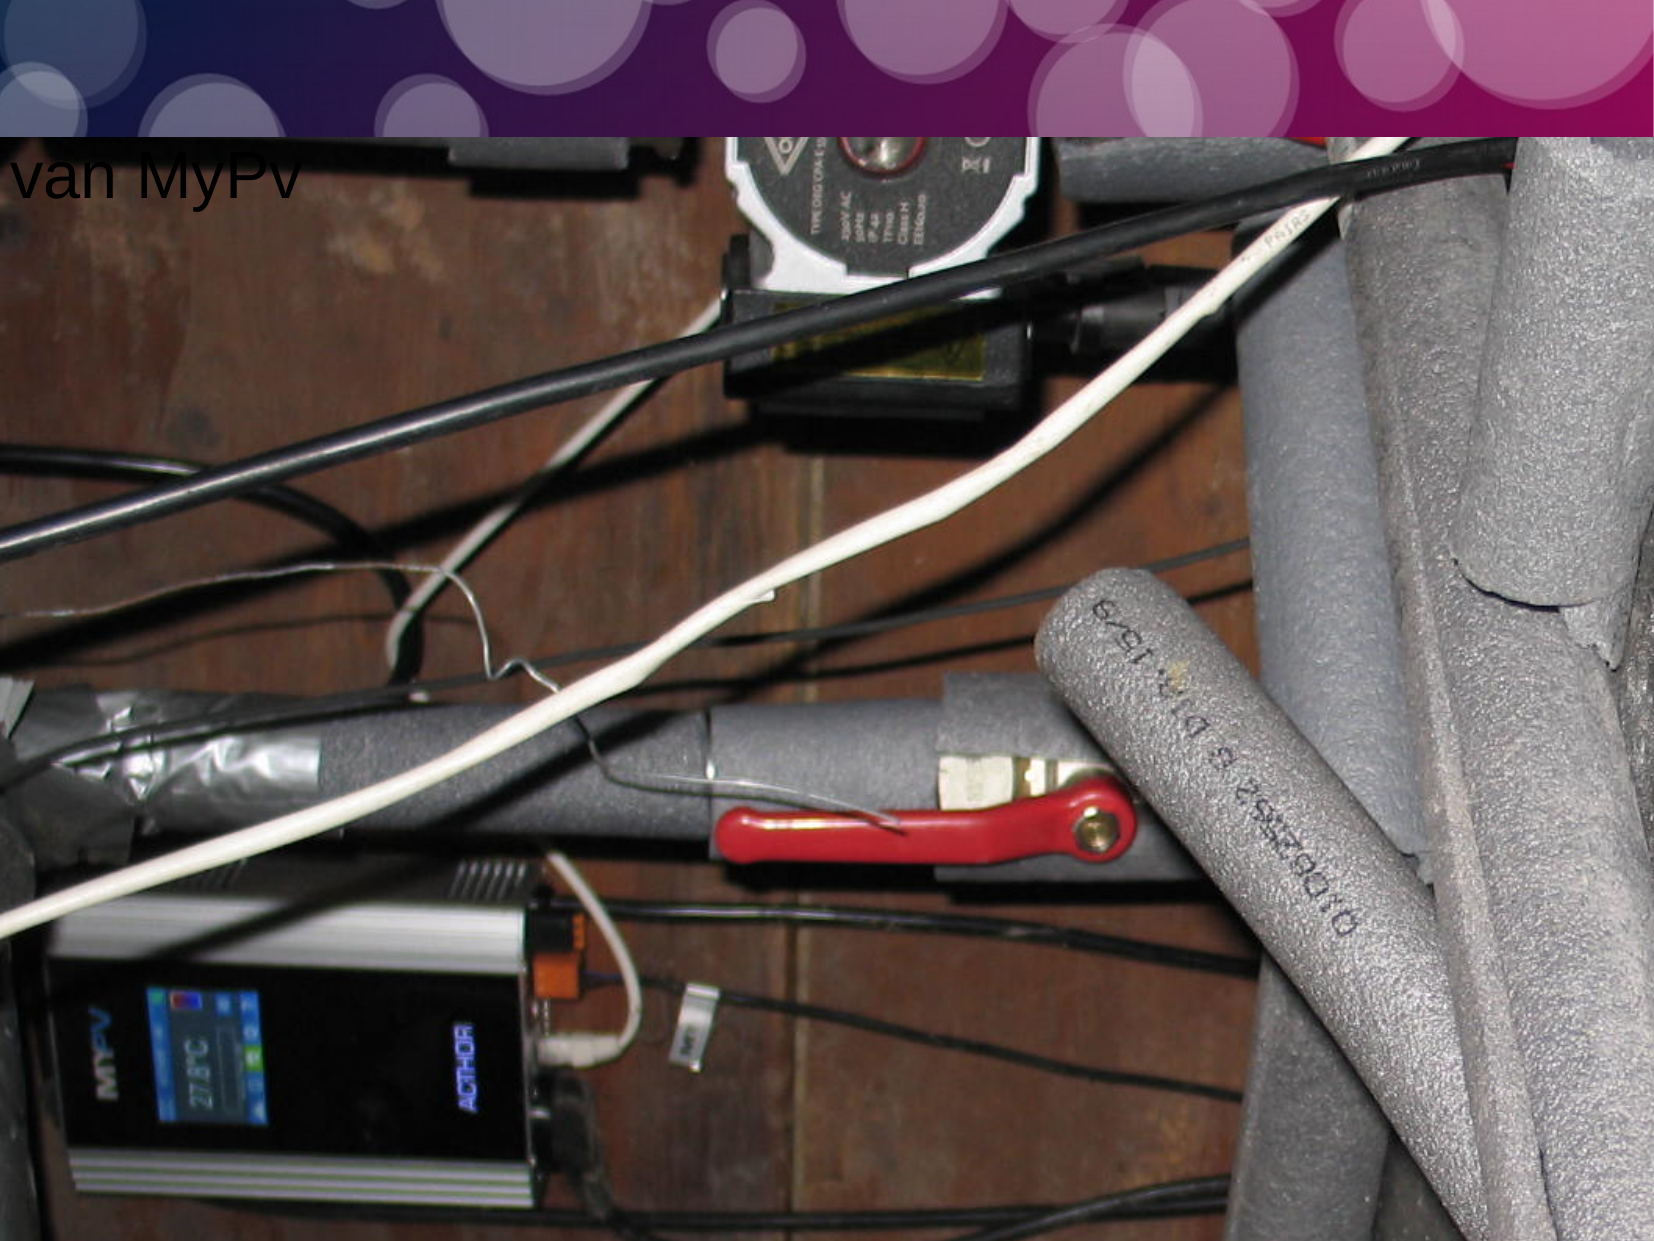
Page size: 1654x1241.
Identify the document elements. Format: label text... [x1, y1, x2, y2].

picture [0, 0, 1654, 137]
list AC-Thor van MyPv [0, 137, 1654, 1241]
